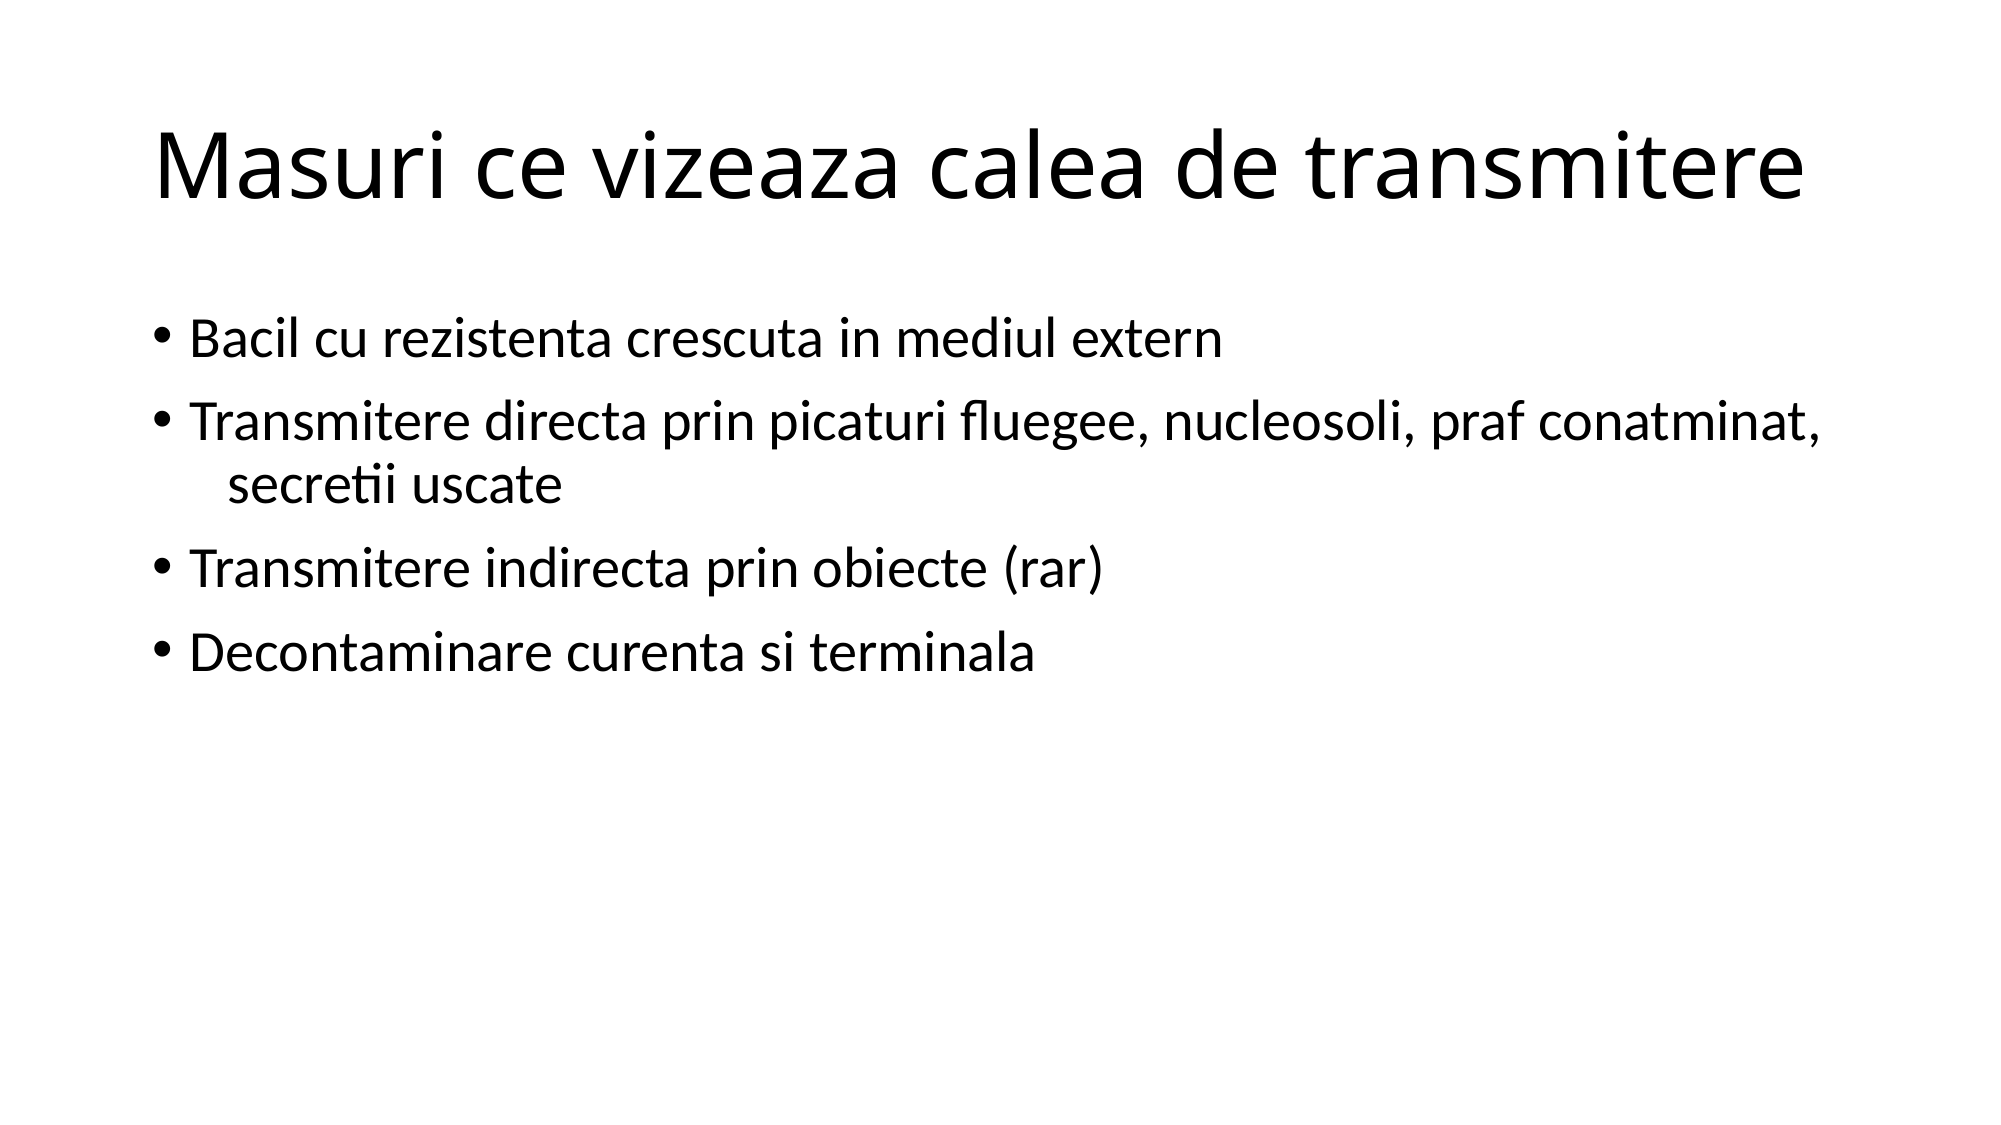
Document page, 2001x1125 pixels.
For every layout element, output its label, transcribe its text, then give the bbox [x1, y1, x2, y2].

list Bacil cu rezistenta crescuta in mediul extern Transmitere directa prin picaturi fluegee, nucleosoli, praf conatminat, secretii uscate Transmitere indirecta prin obiecte (rar) Decontaminare curenta si terminala [137, 299, 1863, 1014]
title Masuri ce vizeaza calea de transmitere [137, 59, 1863, 278]
